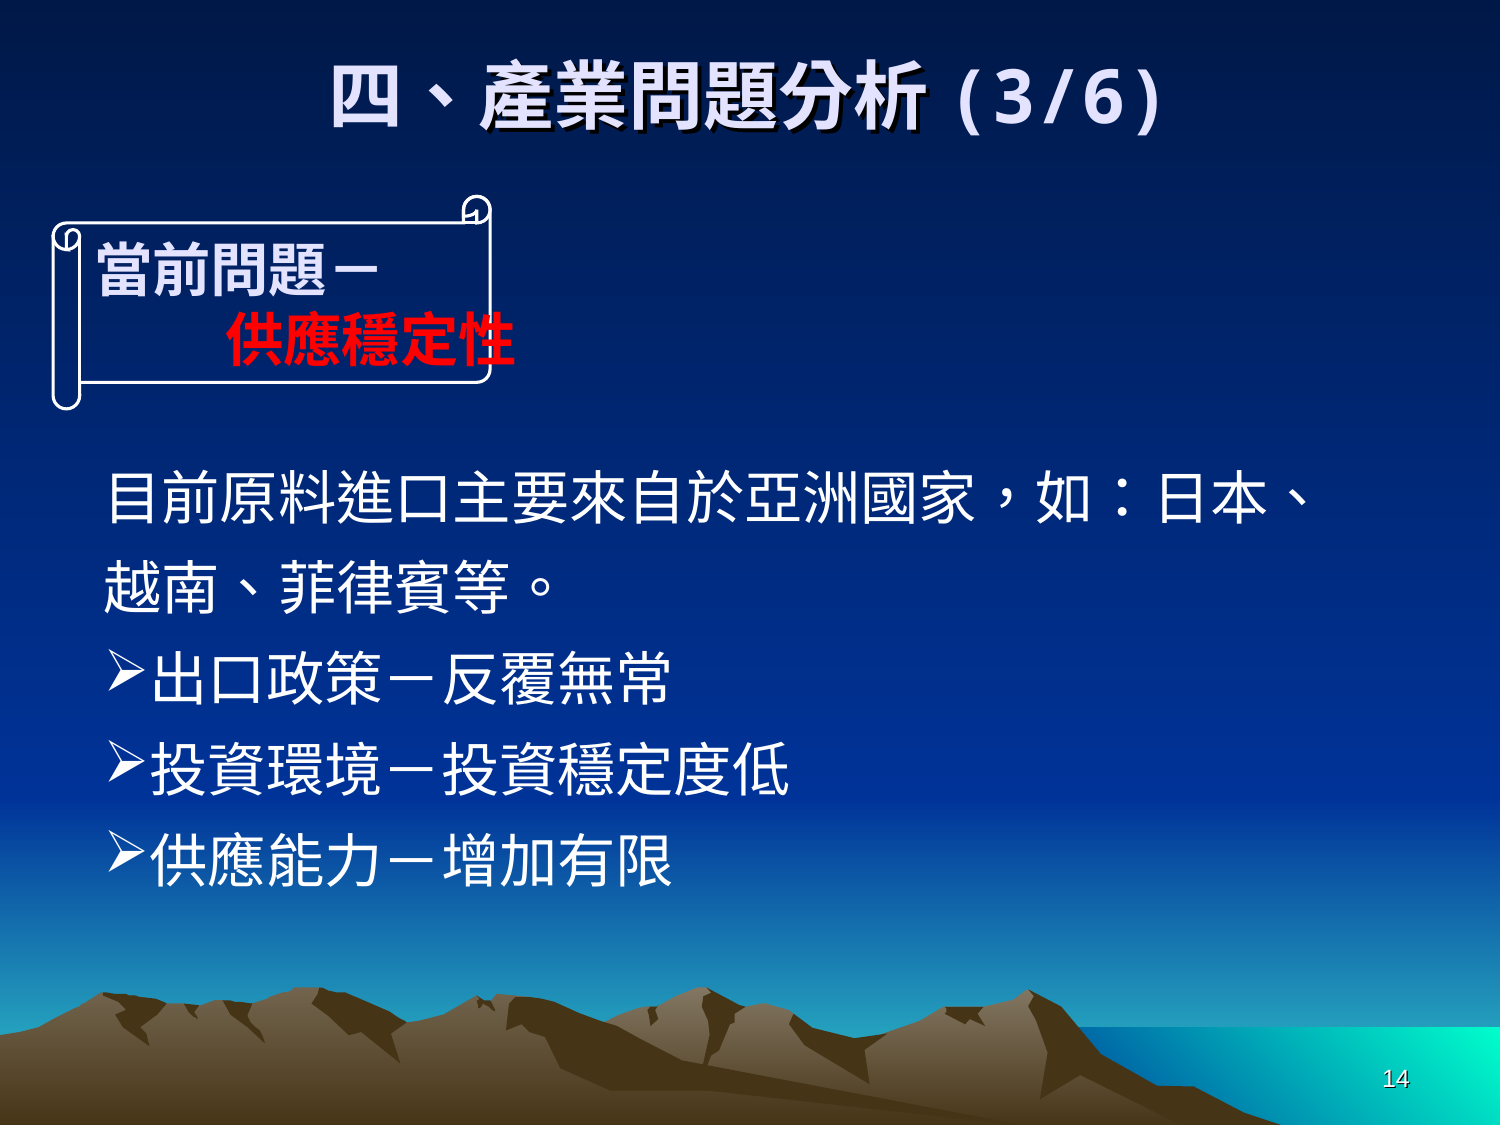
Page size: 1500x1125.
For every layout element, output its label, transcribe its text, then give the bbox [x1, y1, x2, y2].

text_box 當前問題－ 供應穩定性 [53, 241, 80, 409]
text_box <編號> [1074, 1025, 1426, 1101]
text_box 當前問題－ 供應穩定性 [53, 211, 491, 383]
title 四、產業問題分析(3/6) [75, 37, 1426, 149]
list 目前原料進口主要來自於亞洲國家，如：日本、越南、菲律賓等。 出口政策－反覆無常 投資環境－投資穩定度低 供應能力－增加有限 [88, 432, 1353, 977]
